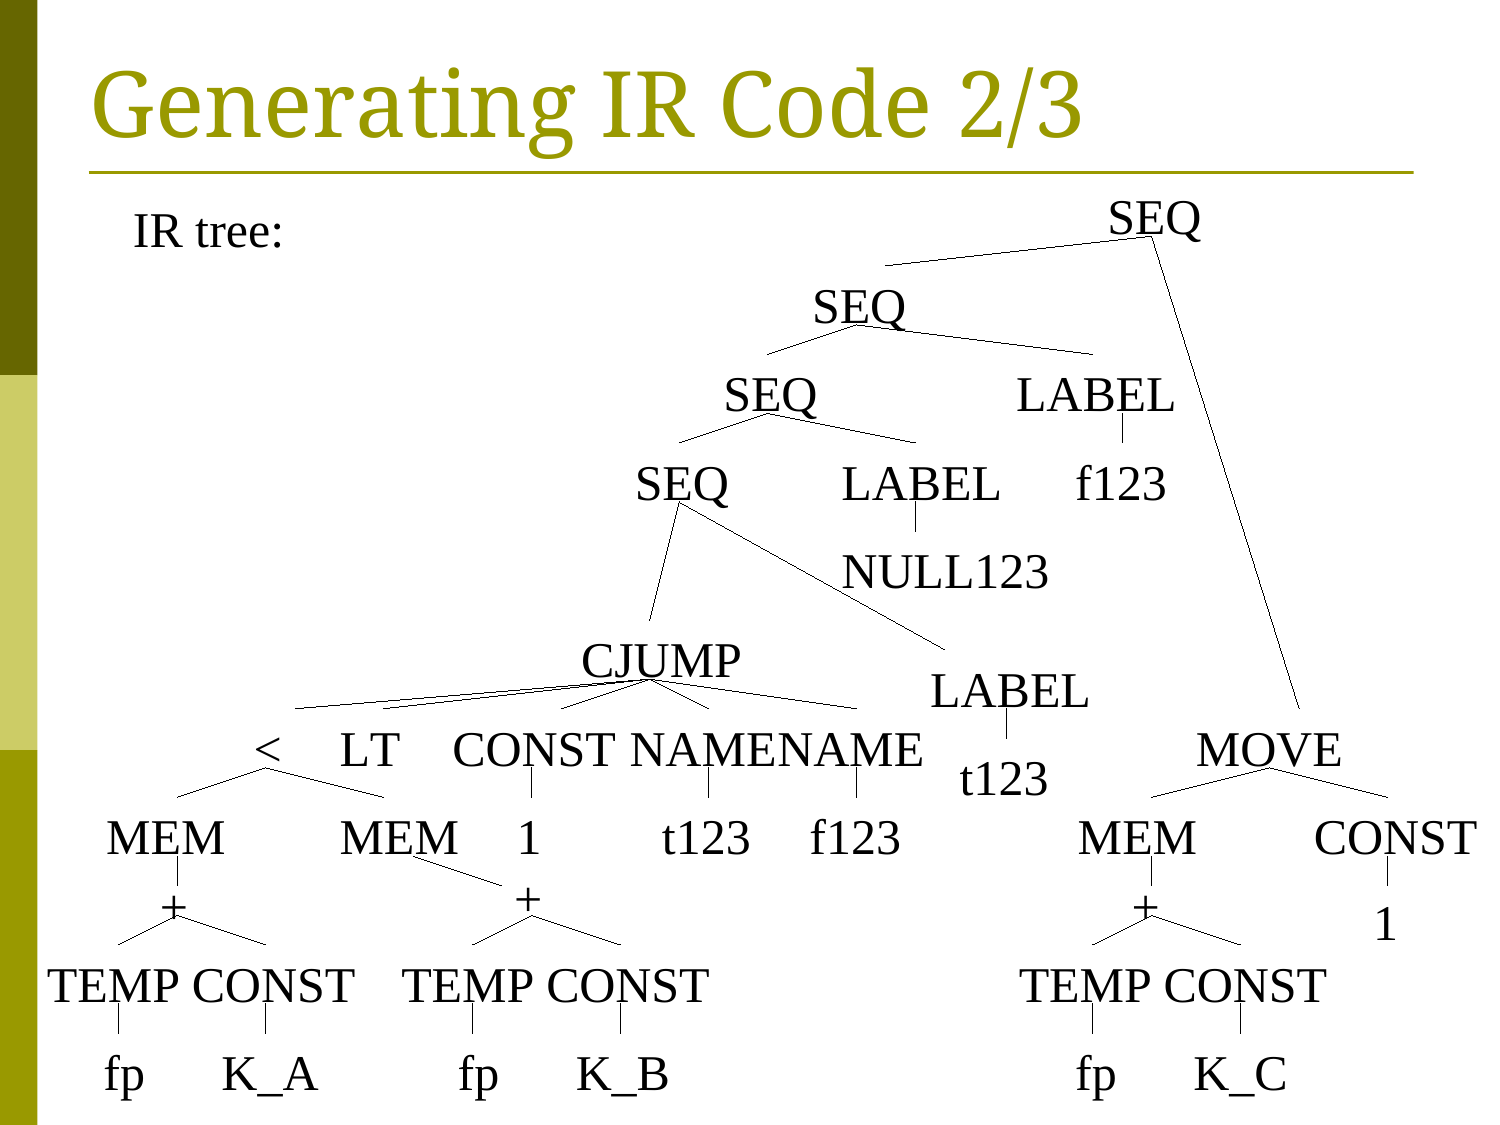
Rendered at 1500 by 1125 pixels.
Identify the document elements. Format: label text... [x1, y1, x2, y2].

text_box + [1116, 873, 1203, 942]
text_box + [145, 873, 232, 942]
text_box MEM [1062, 797, 1238, 873]
text_box TEMP [32, 944, 177, 1037]
text_box CONST [1299, 797, 1500, 889]
text_box NULL123 [826, 531, 1093, 621]
text_box MOVE [1181, 708, 1388, 784]
text_box SEQ [620, 442, 768, 518]
text_box f123 [1060, 442, 1211, 532]
text_box fp [1060, 1033, 1149, 1125]
text_box LABEL [1001, 354, 1209, 446]
text_box CJUMP [566, 620, 768, 695]
text_box LT [324, 708, 437, 798]
text_box TEMP [386, 944, 531, 1037]
text_box CONST [1148, 944, 1356, 1037]
text_box 1 [501, 797, 647, 886]
text_box CONST [177, 944, 384, 1037]
text_box t123 [944, 738, 1096, 827]
text_box fp [88, 1033, 178, 1125]
text_box fp [442, 1033, 532, 1125]
text_box K_A [206, 1033, 357, 1125]
text_box NAME [762, 708, 944, 801]
text_box LABEL [915, 649, 1123, 742]
text_box MEM [91, 797, 266, 873]
text_box CONST [531, 944, 739, 1037]
text_box K_C [1178, 1033, 1329, 1125]
text_box MEM [324, 798, 500, 873]
text_box K_B [561, 1033, 712, 1125]
text_box 1 [1358, 882, 1500, 975]
title Generating IR Code 2/3 [75, 45, 1426, 173]
text_box SEQ [1092, 177, 1241, 252]
text_box t123 [647, 797, 794, 886]
text_box LABEL [826, 442, 1034, 531]
text_box IR tree: [118, 189, 502, 266]
text_box f123 [794, 797, 945, 886]
text_box TEMP [1003, 944, 1148, 1037]
text_box + [499, 886, 798, 1034]
text_box CONST [437, 708, 614, 801]
text_box NAME [614, 708, 762, 801]
text_box < [238, 708, 324, 827]
text_box SEQ [797, 265, 975, 355]
text_box SEQ [708, 354, 857, 443]
